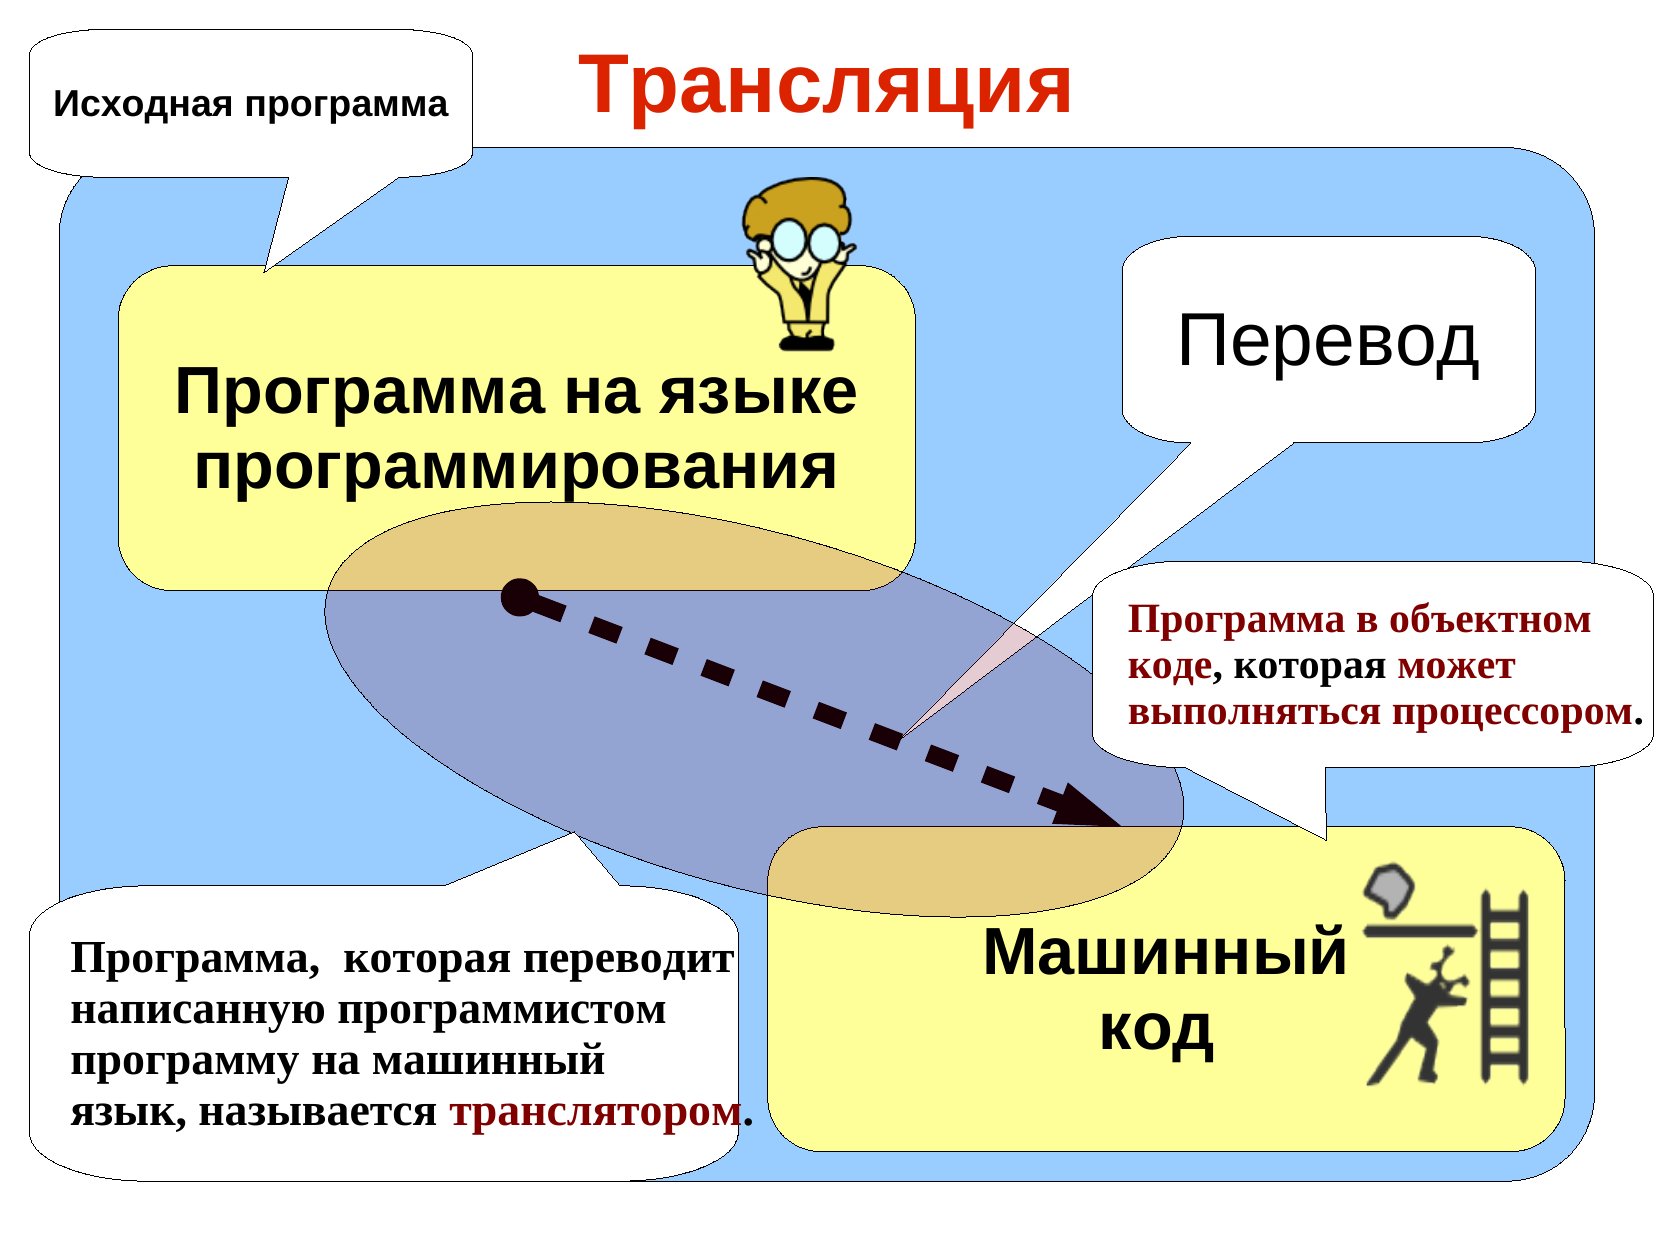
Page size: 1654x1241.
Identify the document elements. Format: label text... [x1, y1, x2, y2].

text_box Программа в объектном коде, которая может выполняться процессором. [1092, 561, 1654, 841]
text_box Программа, которая переводит написанную программистом программу на машинный язык, называется транслятором. [29, 831, 739, 1182]
text_box Исходная программа [29, 29, 473, 273]
text_box Программа на языке программирования [118, 265, 916, 591]
text_box Перевод [1014, 236, 1536, 636]
text_box Трансляция [414, 29, 1595, 138]
picture [738, 177, 864, 355]
text_box [59, 147, 1595, 1182]
picture [1358, 856, 1536, 1093]
text_box Машинный код [767, 826, 1566, 1152]
